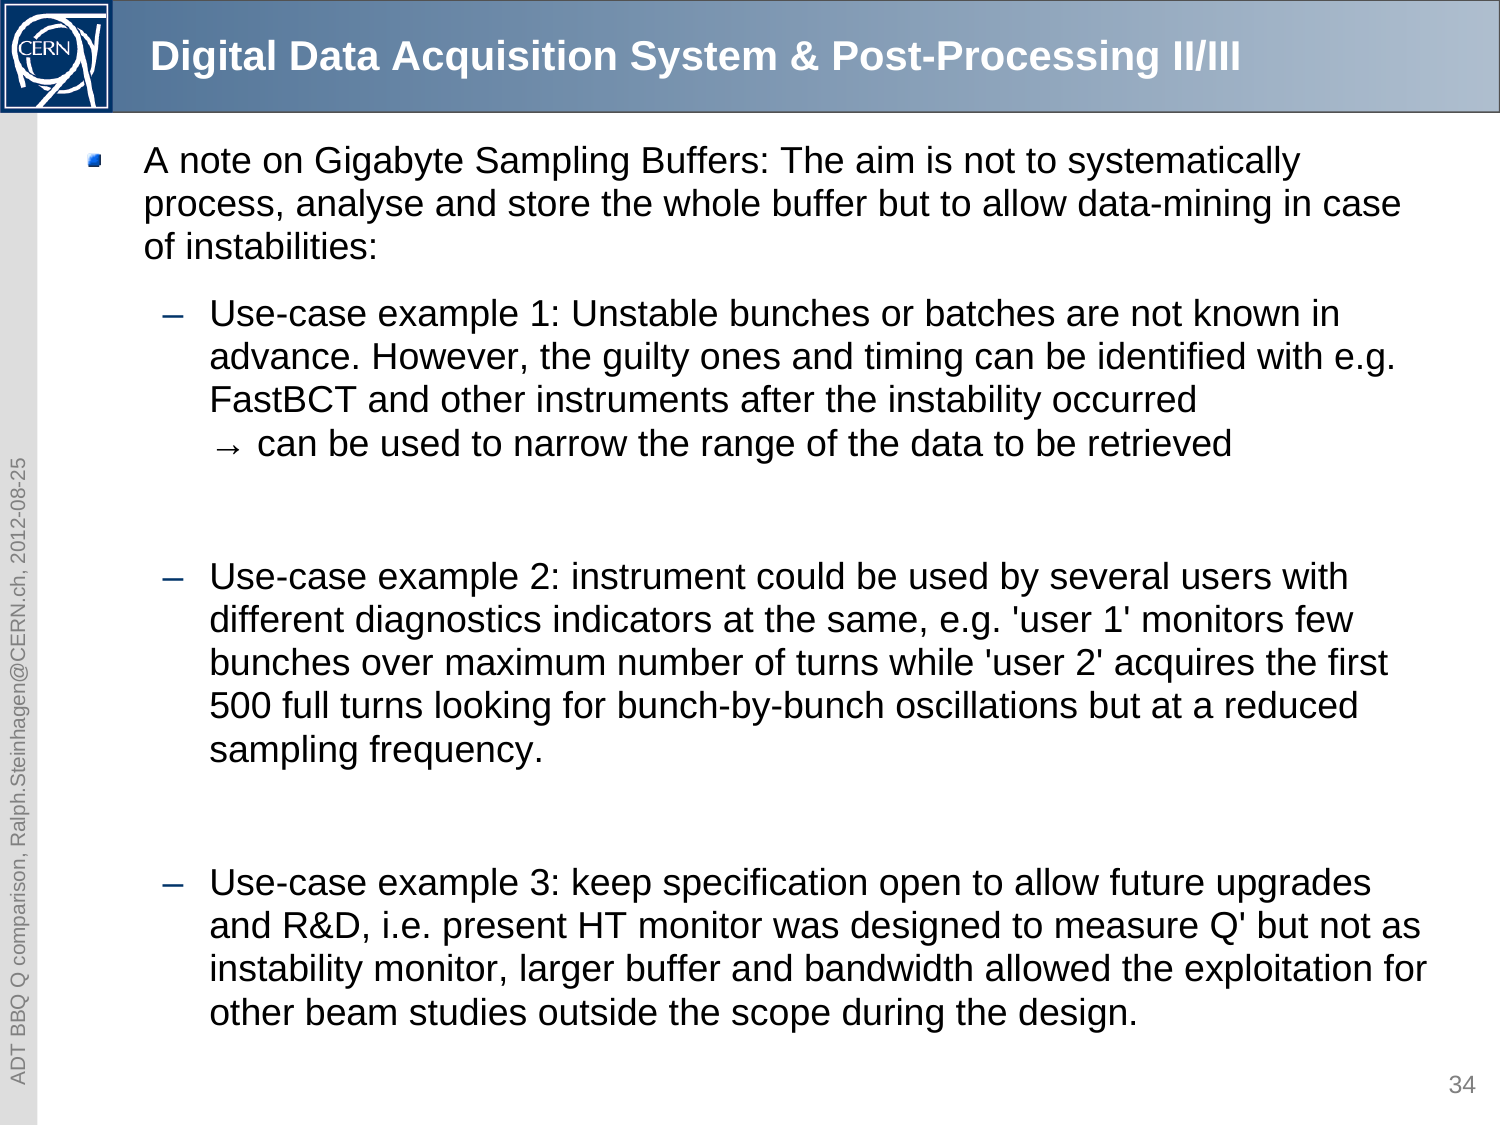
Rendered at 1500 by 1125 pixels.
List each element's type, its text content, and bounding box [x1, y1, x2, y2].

title Digital Data Acquisition System & Post-Processing II/III [150, 0, 1306, 113]
picture [0, 0, 113, 113]
list A note on Gigabyte Sampling Buffers: The aim is not to systematically process, analyse and store the whole buffer but to allow data-mining in case of instabilities: Use-case example 1: Unstable bunches or batches are not known in advance. However, the guilty ones and timing can be identified with e.g. FastBCT and other instruments after the instability occurred → can be used to narrow the range of the data to be retrieved Use-case example 2: instrument could be used by several users with different diagnostics indicators at the same, e.g. 'user 1' monitors few bunches over maximum number of turns while 'user 2' acquires the first 500 full turns looking for bunch-by-bunch oscillations but at a reduced sampling frequency. Use-case example 3: keep specification open to allow future upgrades and R&D, i.e. present HT monitor was designed to measure Q' but not as instability monitor, larger buffer and bandwidth allowed the exploitation for other beam studies outside the scope during the design. [87, 137, 1438, 1100]
